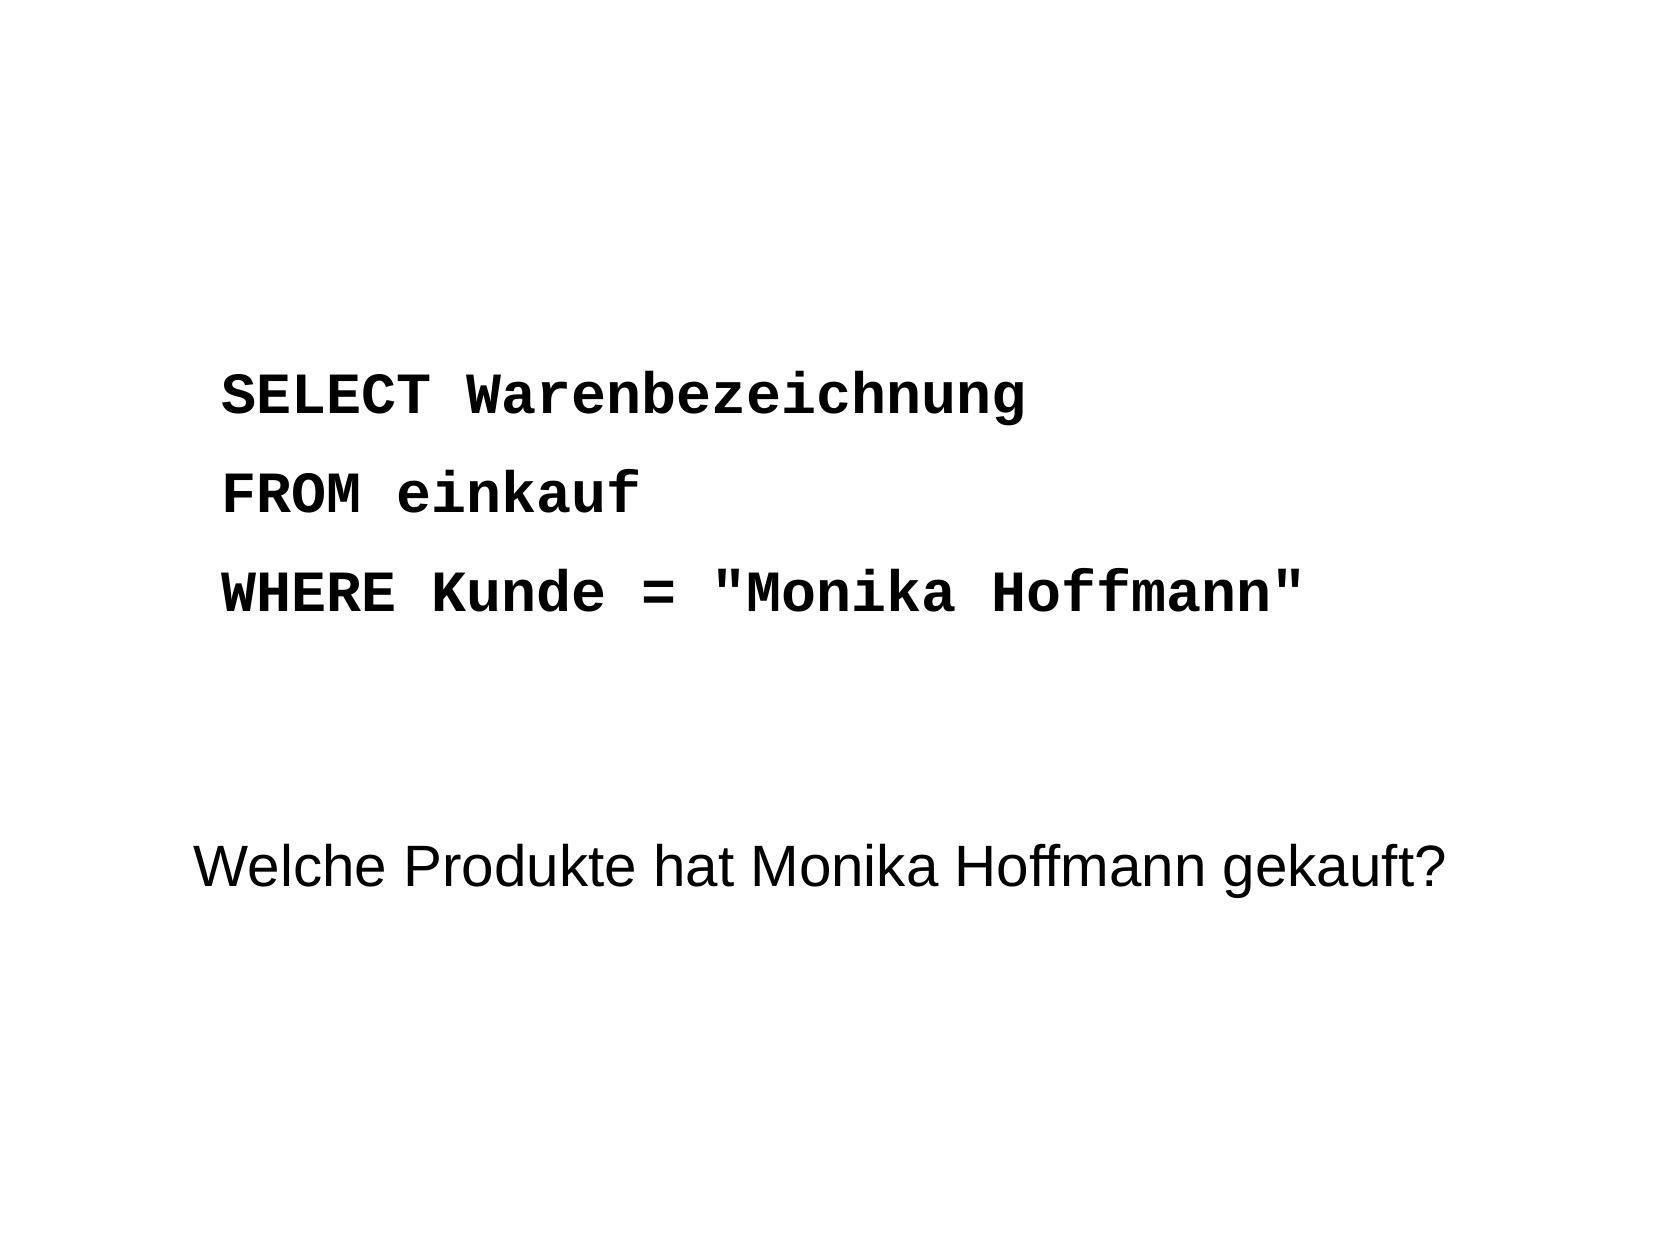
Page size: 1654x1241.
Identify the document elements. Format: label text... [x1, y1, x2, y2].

title Welche Produkte hat Monika Hoffmann gekauft? [76, 787, 1566, 945]
text_box SELECT Warenbezeichnung FROM einkauf WHERE Kunde = "Monika Hoffmann" [206, 324, 1565, 606]
